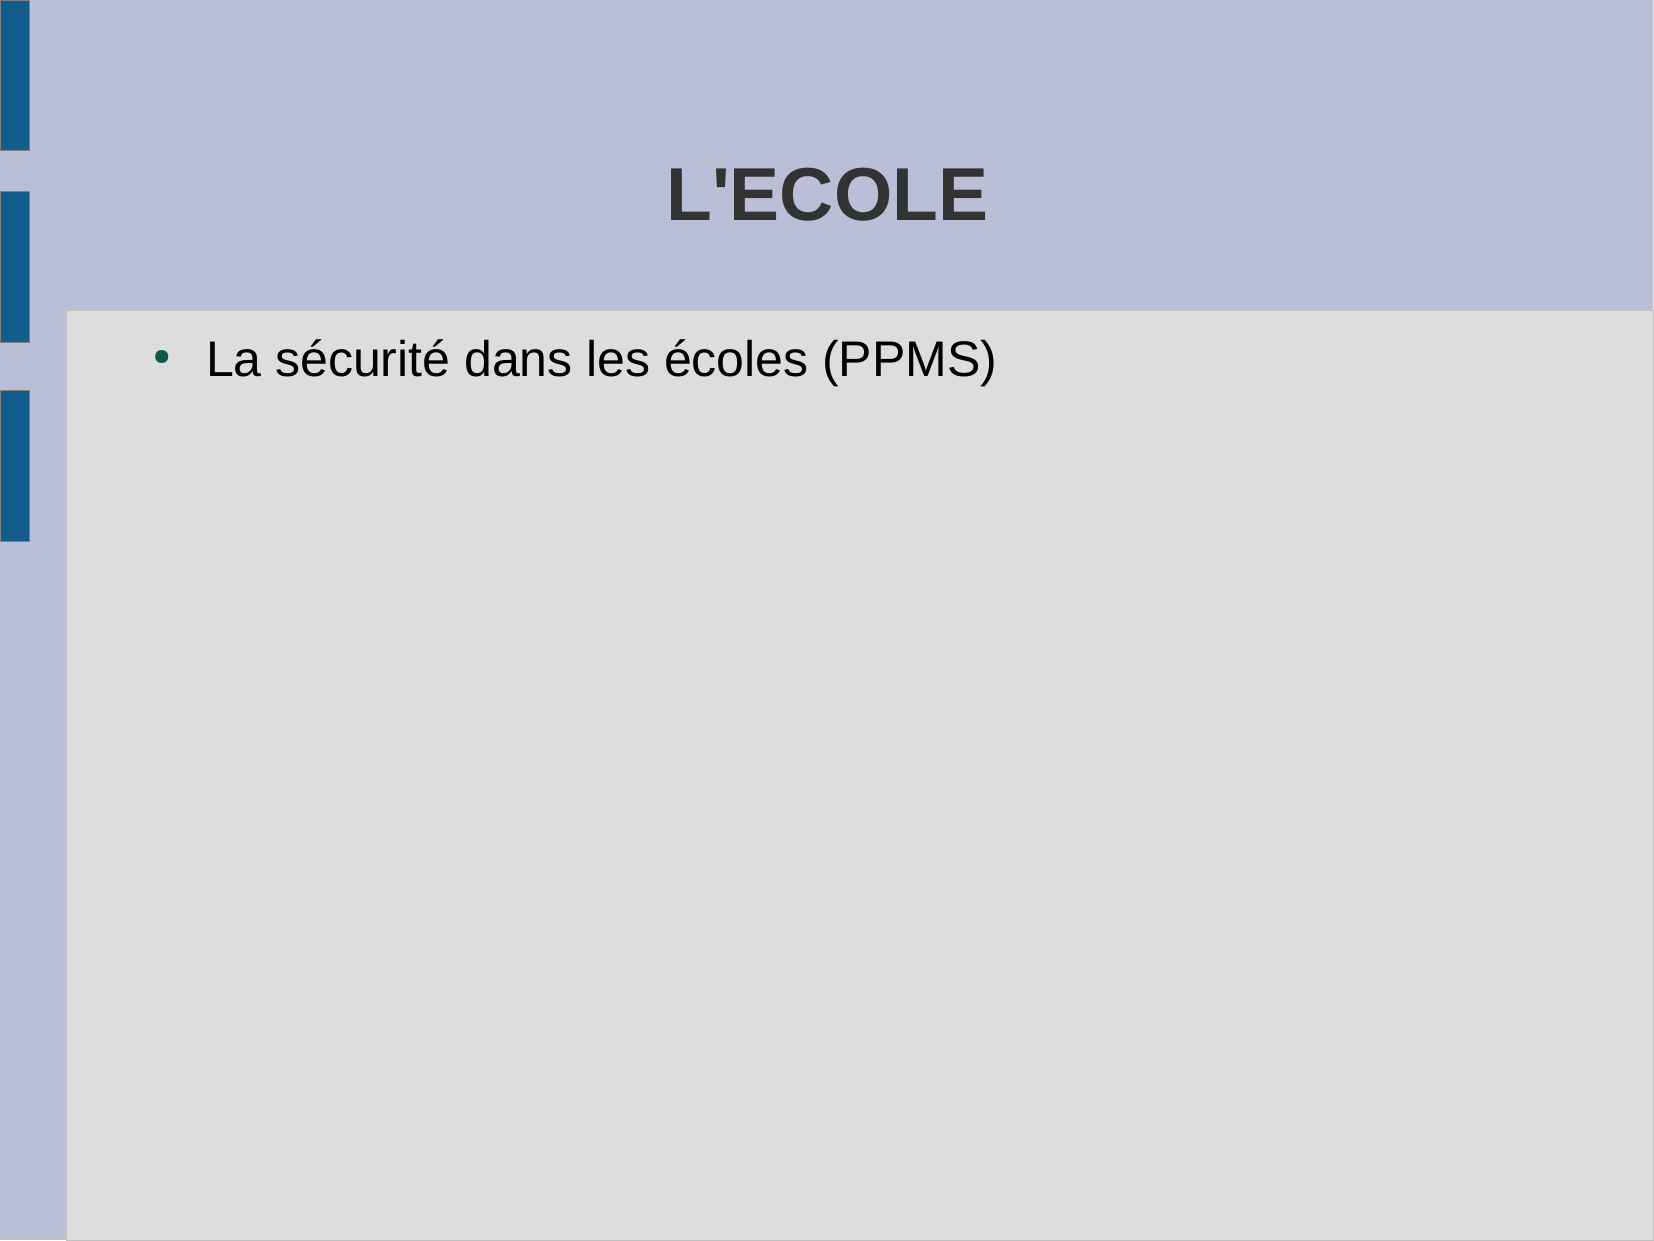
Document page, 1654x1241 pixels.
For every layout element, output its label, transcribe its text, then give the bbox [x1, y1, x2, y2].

title L'ECOLE [121, 91, 1534, 299]
list La sécurité dans les écoles (PPMS) [135, 330, 1548, 1112]
